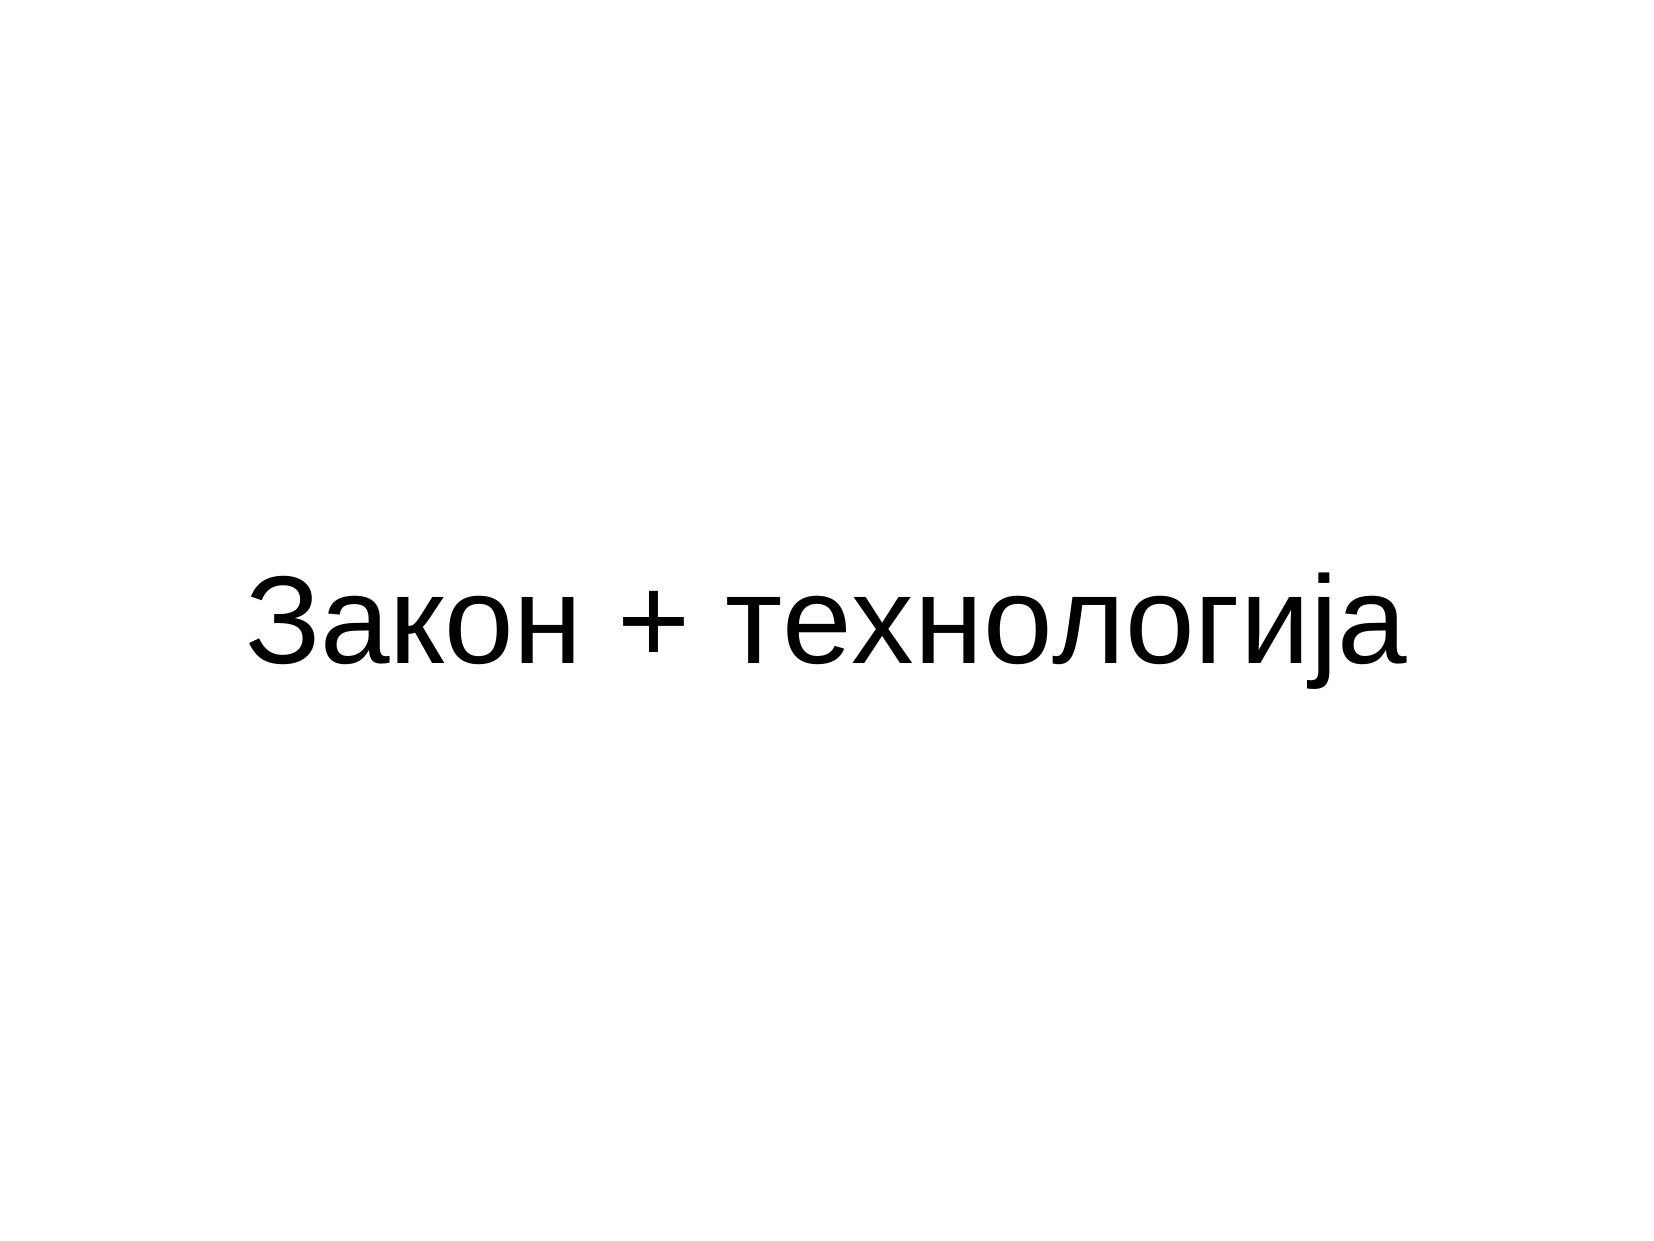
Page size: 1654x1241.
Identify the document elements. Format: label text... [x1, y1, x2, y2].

subtitle Закон + технологија [0, 0, 1654, 1241]
